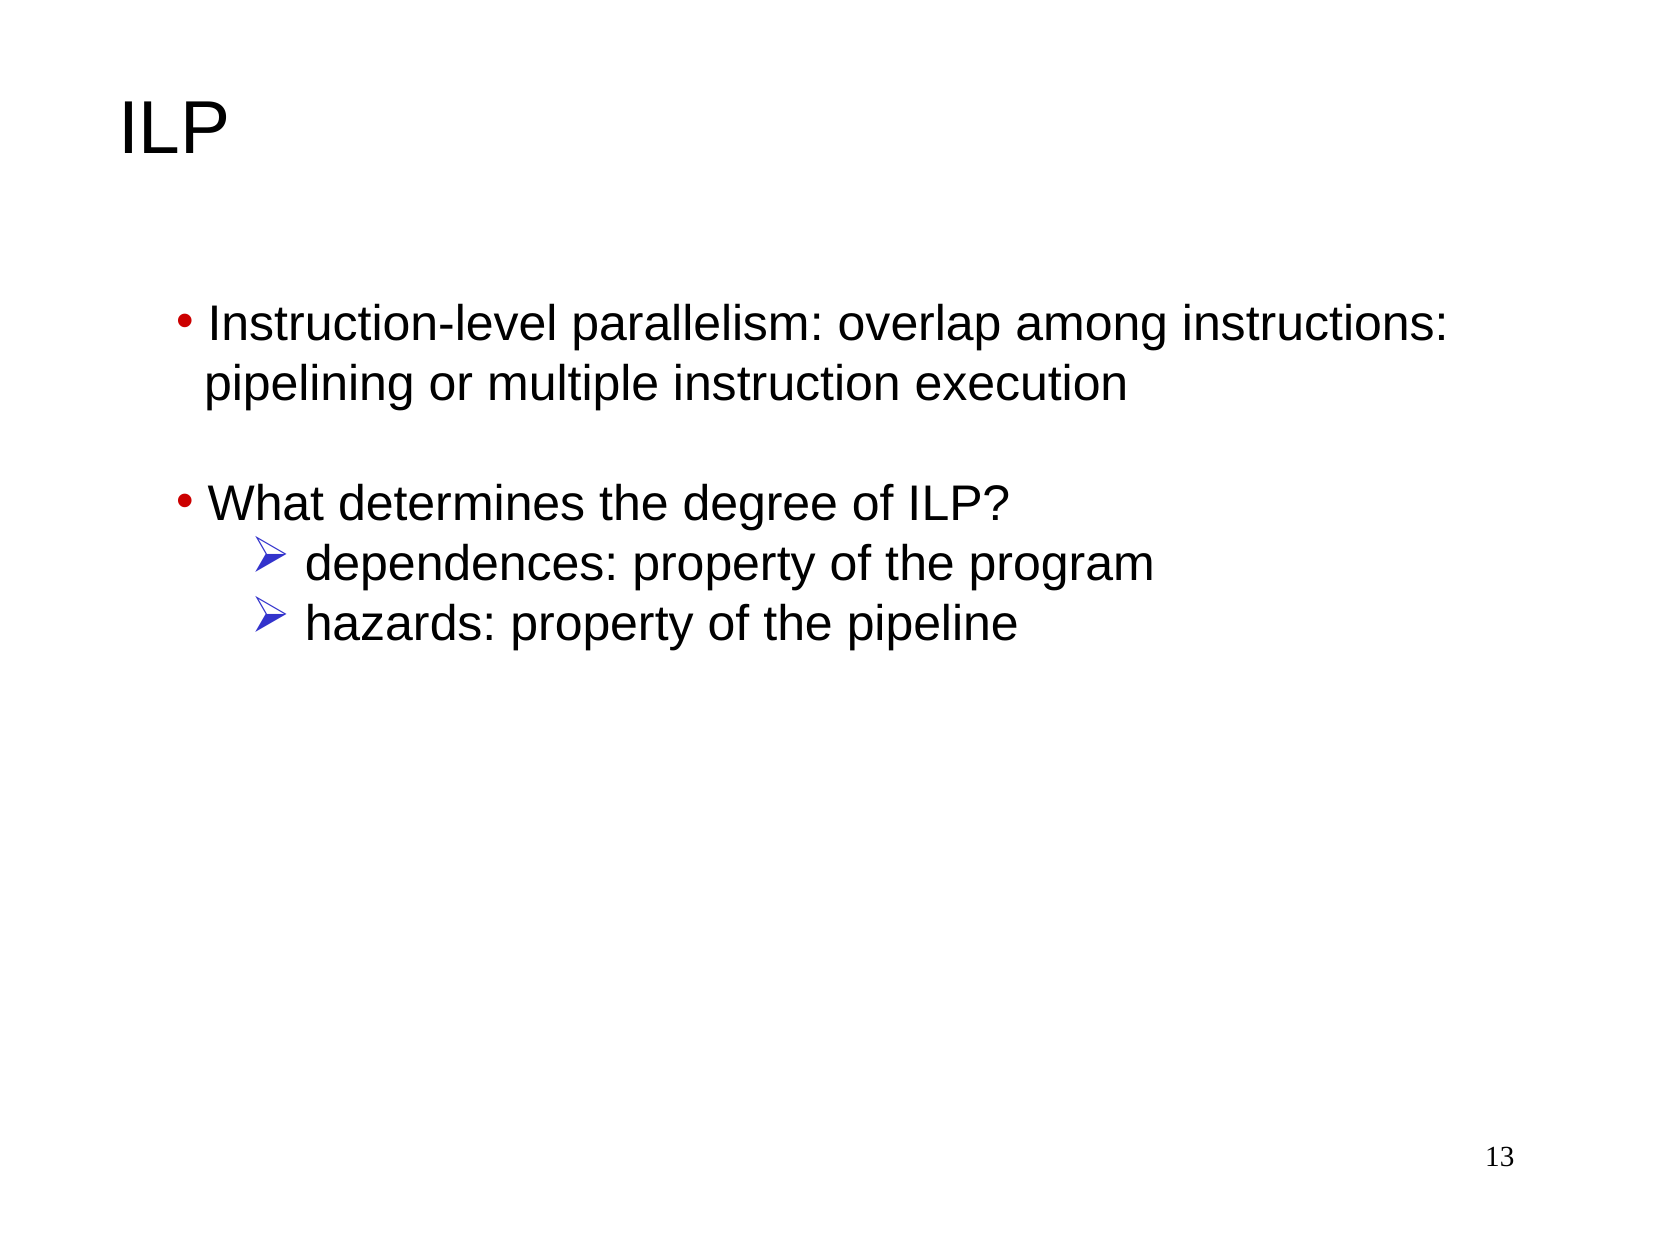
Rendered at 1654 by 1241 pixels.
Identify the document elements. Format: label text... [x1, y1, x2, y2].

text_box Instruction-level parallelism: overlap among instructions: pipelining or multiple instruction execution What determines the degree of ILP? dependences: property of the program hazards: property of the pipeline [161, 282, 1465, 659]
text_box 23 [1185, 1129, 1530, 1213]
text_box ILP [103, 71, 246, 177]
